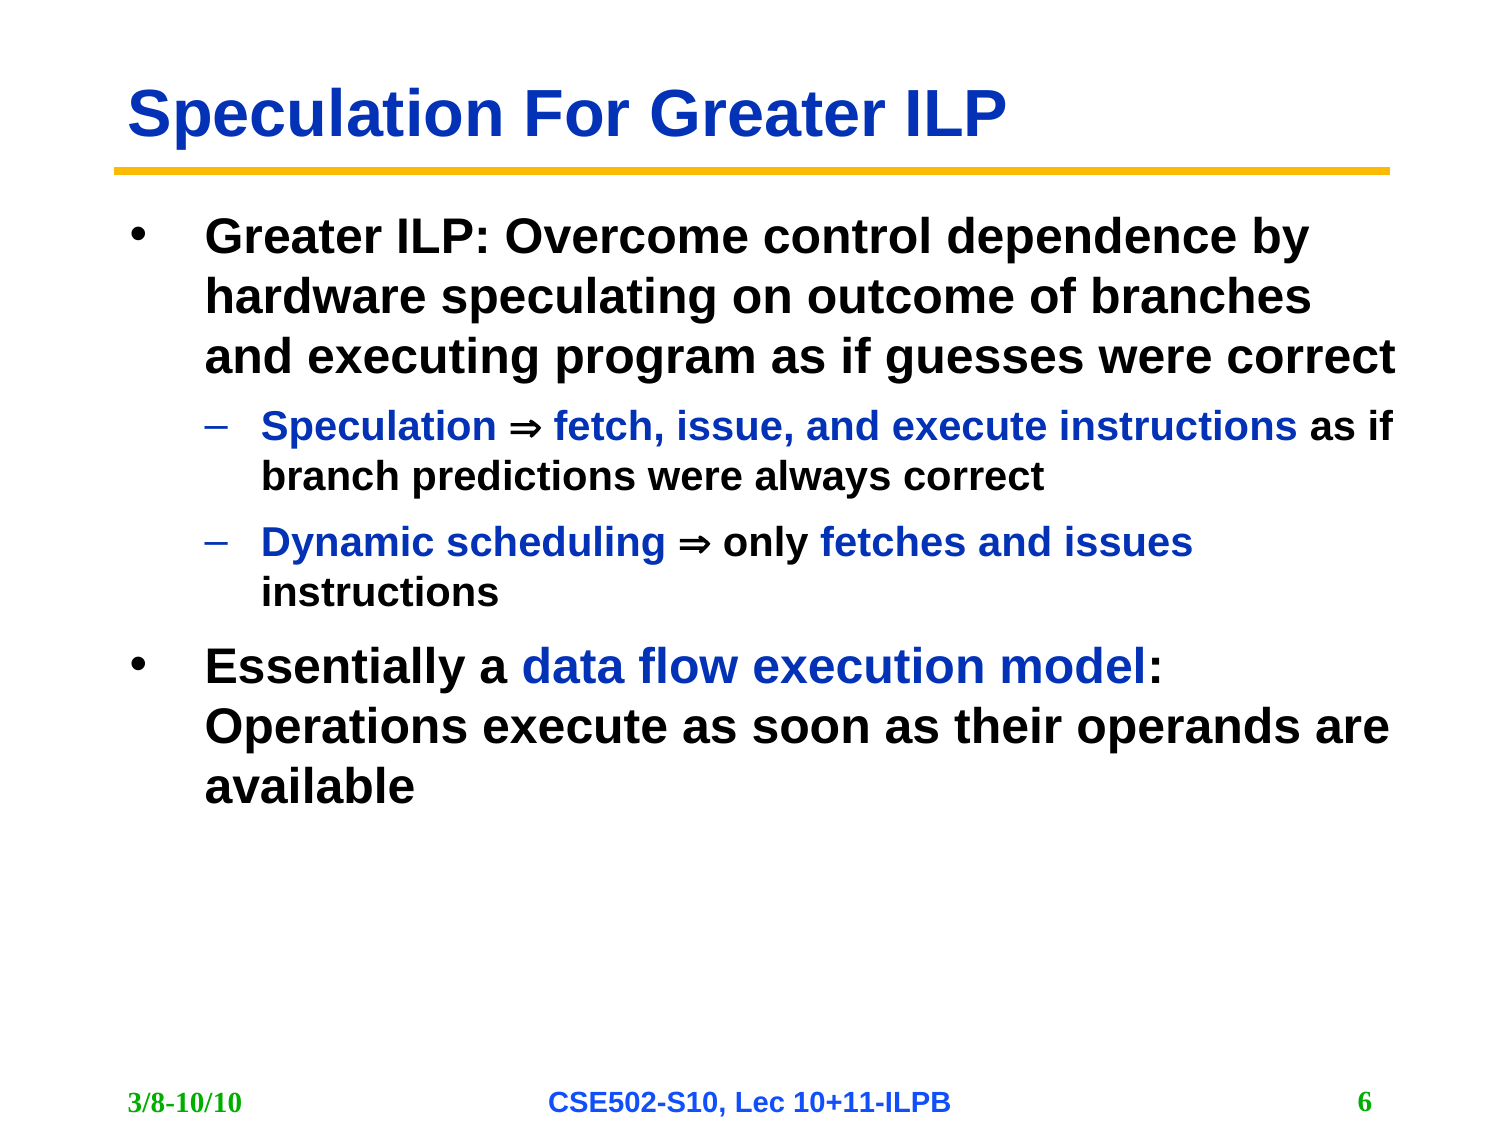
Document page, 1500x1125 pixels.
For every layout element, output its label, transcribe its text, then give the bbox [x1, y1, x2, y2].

text_box 3/8-10/10 [112, 1088, 426, 1113]
text_box CSE502-S10, Lec 10+11-ILPB [512, 1088, 988, 1113]
text_box <number> [1074, 1087, 1388, 1113]
list Greater ILP: Overcome control dependence by hardware speculating on outcome of branches and executing program as if guesses were correct Speculation  fetch, issue, and execute instructions as if branch predictions were always correct Dynamic scheduling  only fetches and issues instructions Essentially a data flow execution model: Operations execute as soon as their operands are available [114, 195, 1426, 1051]
title Speculation For Greater ILP [112, 54, 1309, 176]
